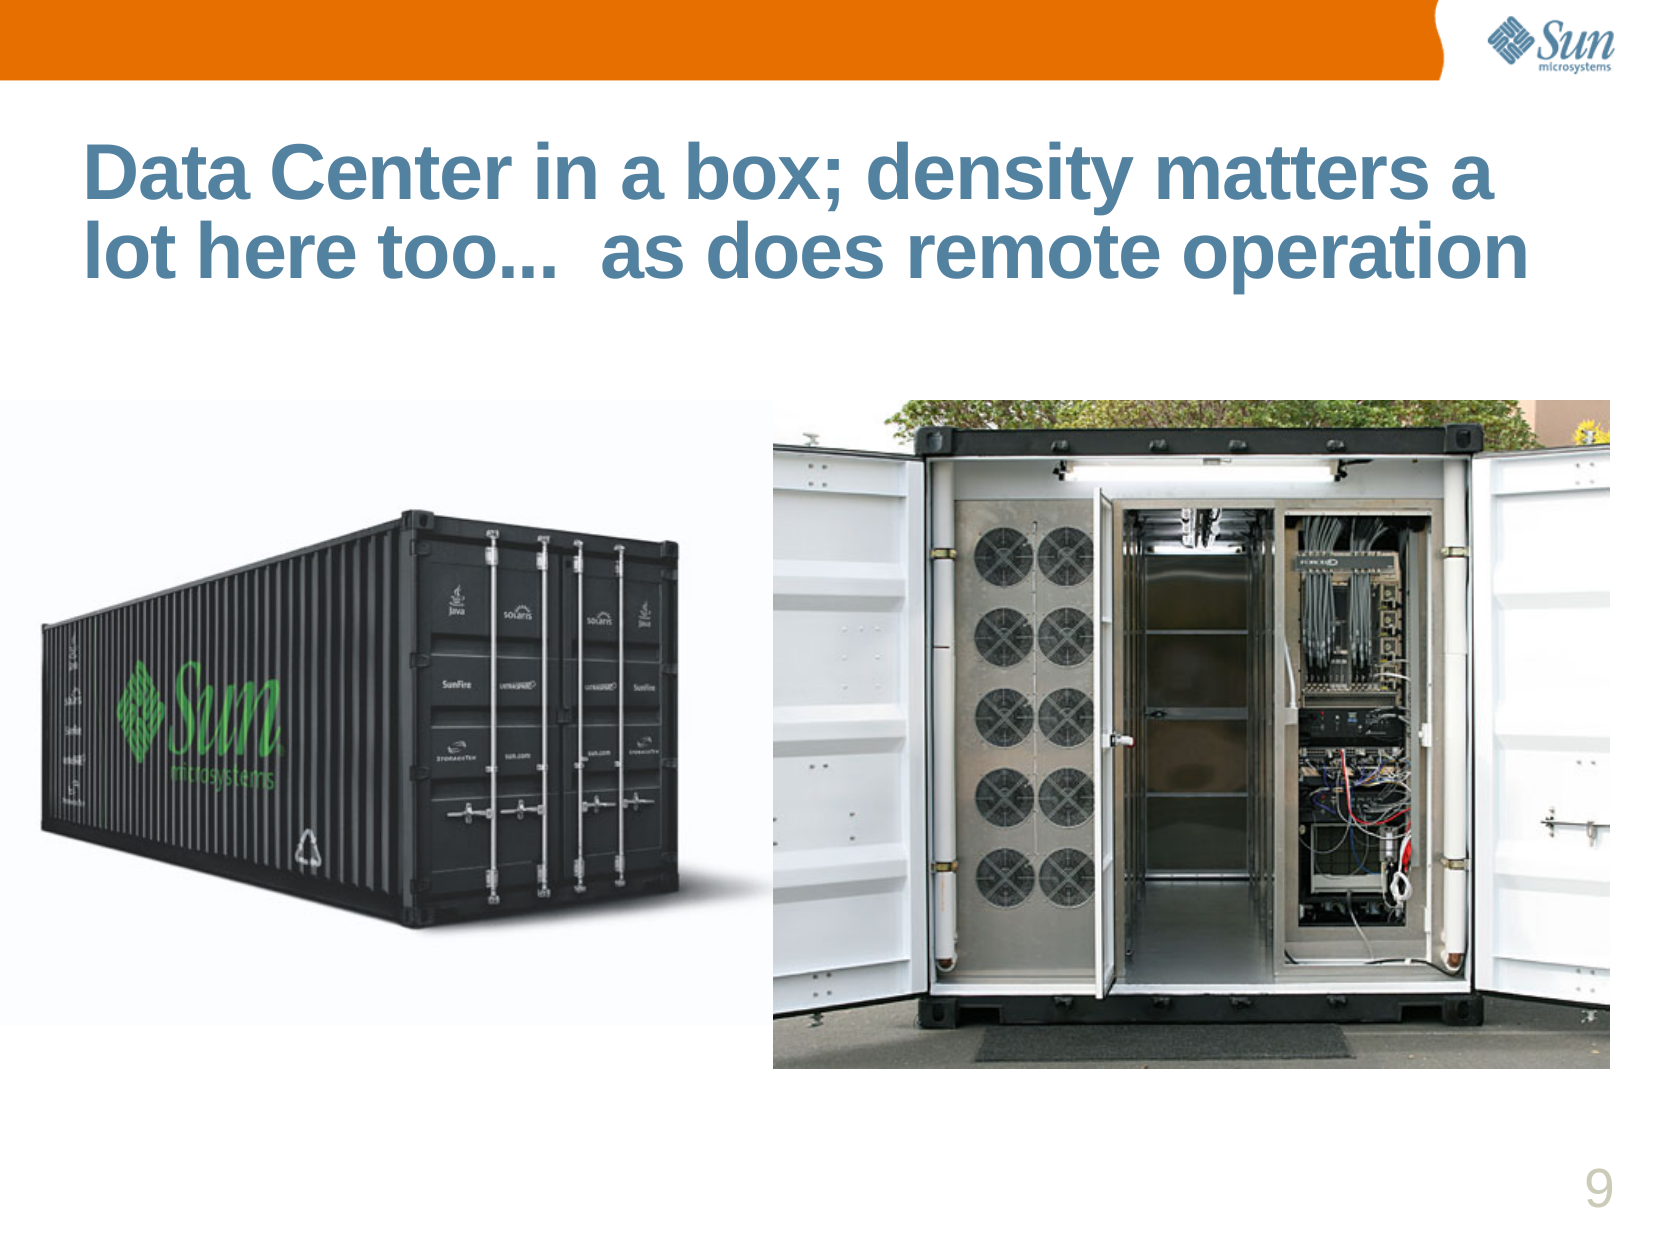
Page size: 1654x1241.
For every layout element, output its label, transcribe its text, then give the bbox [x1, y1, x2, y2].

picture [0, 400, 1610, 1069]
title Data Center in a box; density matters a lot here too... as does remote operation [82, 135, 1585, 304]
picture [0, 0, 1654, 83]
